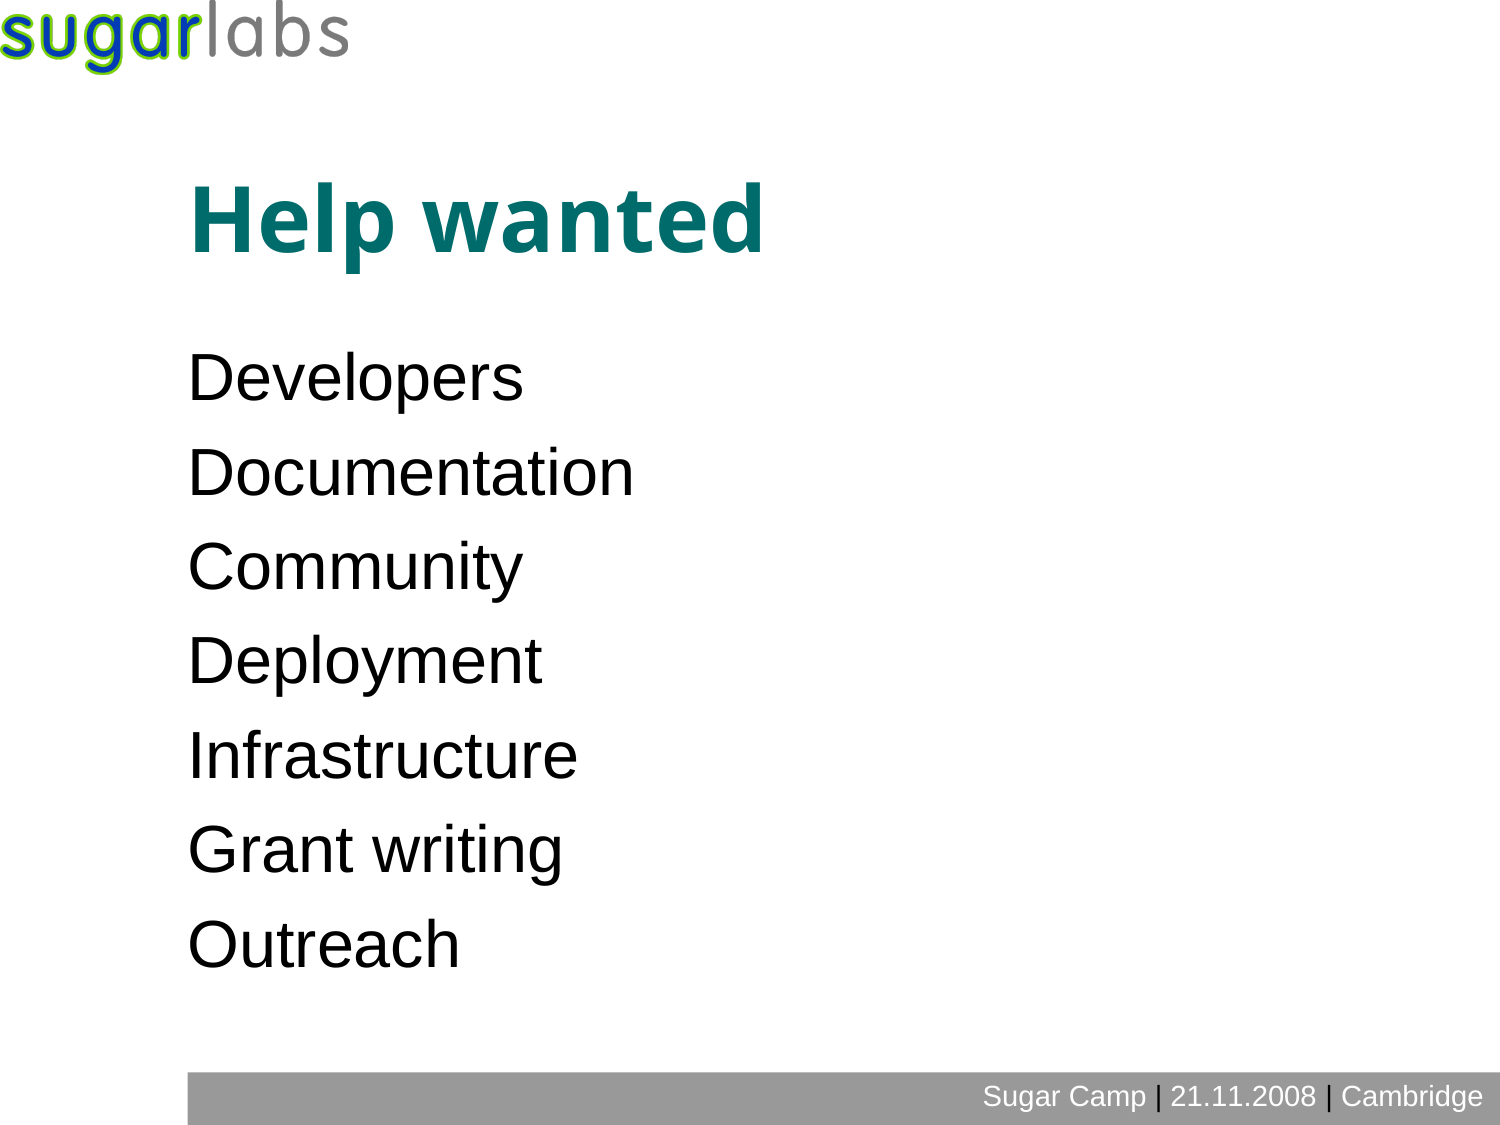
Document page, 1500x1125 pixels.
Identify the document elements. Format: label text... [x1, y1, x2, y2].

picture [0, 0, 348, 75]
list Developers Documentation Community Deployment Infrastructure Grant writing Outreach [187, 337, 1425, 1039]
title Help wanted [187, 82, 1500, 331]
